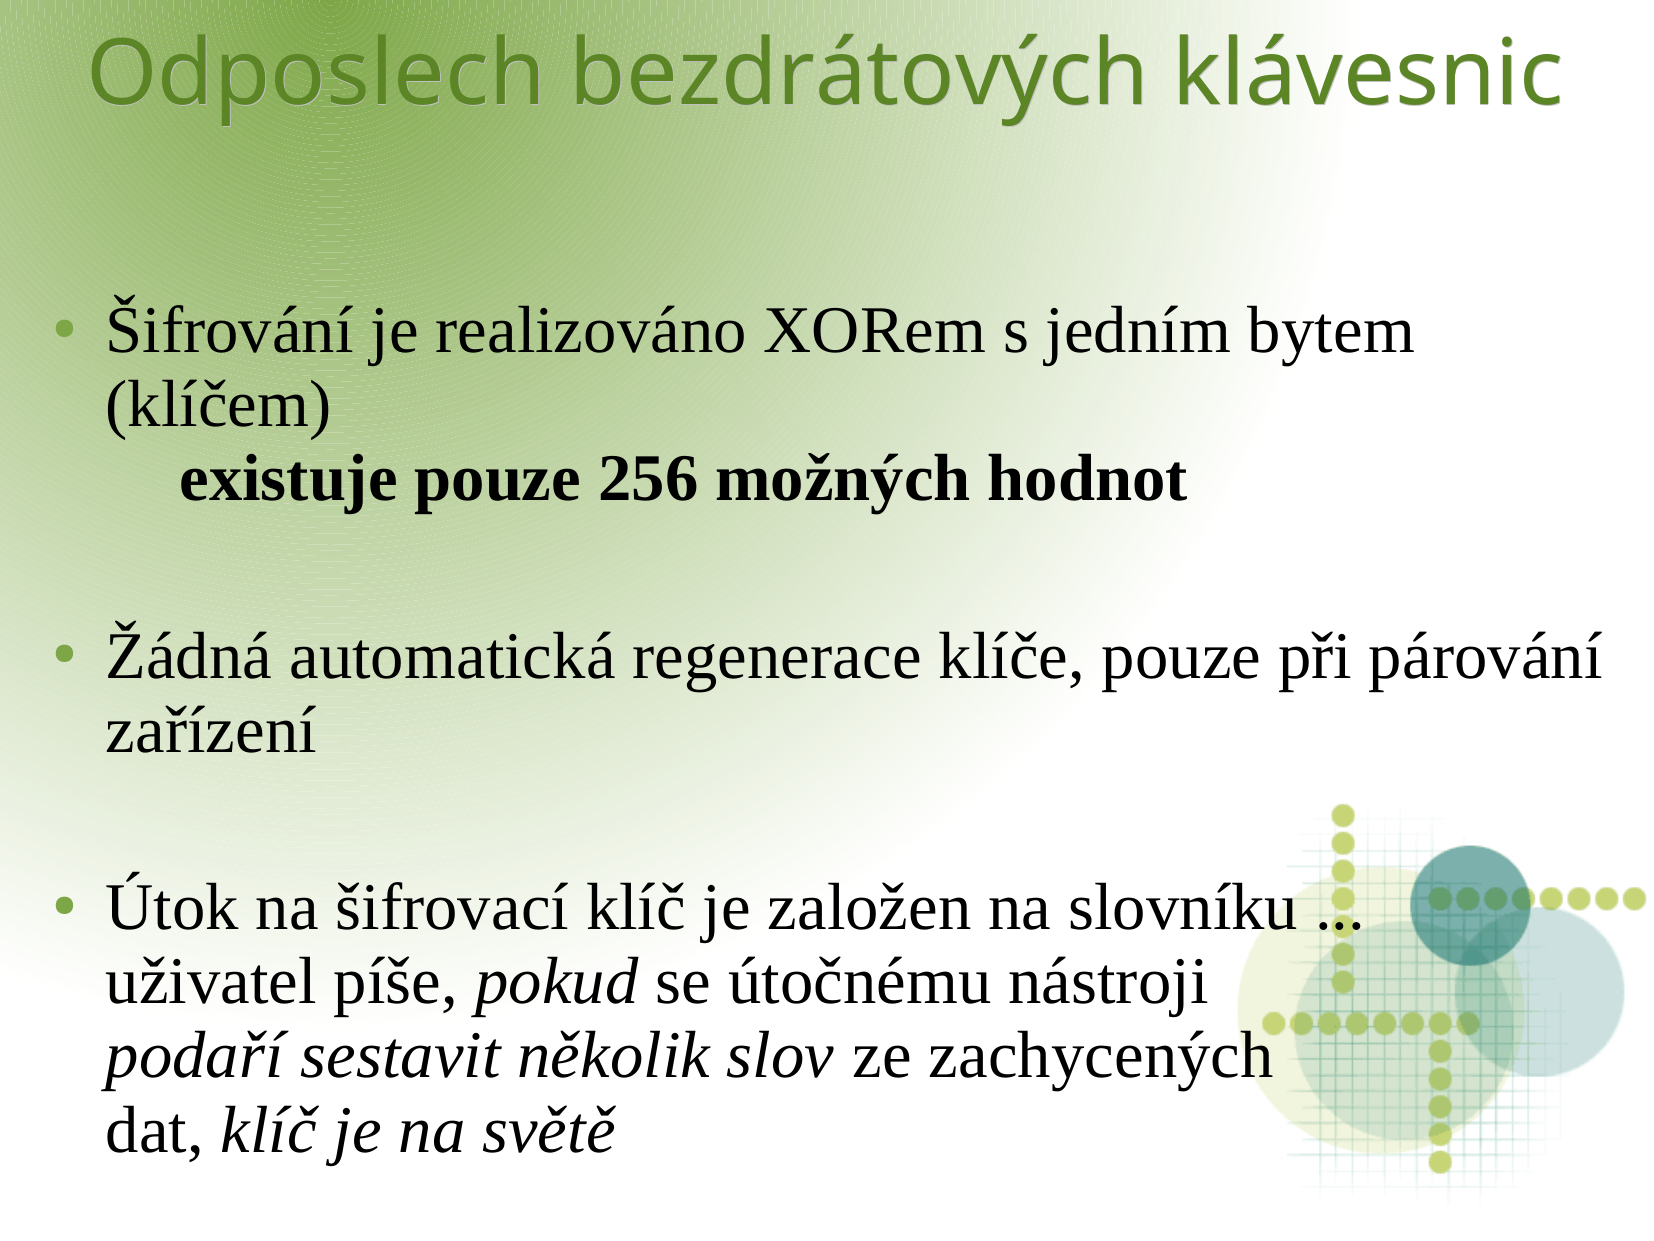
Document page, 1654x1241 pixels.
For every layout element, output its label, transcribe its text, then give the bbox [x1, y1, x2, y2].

title Odposlech bezdrátových klávesnic [74, 13, 1577, 125]
list Šifrování je realizováno XORem s jedním bytem (klíčem) existuje pouze 256 možných hodnot Žádná automatická regenerace klíče, pouze při párování zařízení Útok na šifrovací klíč je založen na slovníku ... uživatel píše, pokud se útočnému nástroji podaří sestavit několik slov ze zachycených dat, klíč je na světě [34, 292, 1625, 1167]
picture [1224, 792, 1654, 1211]
